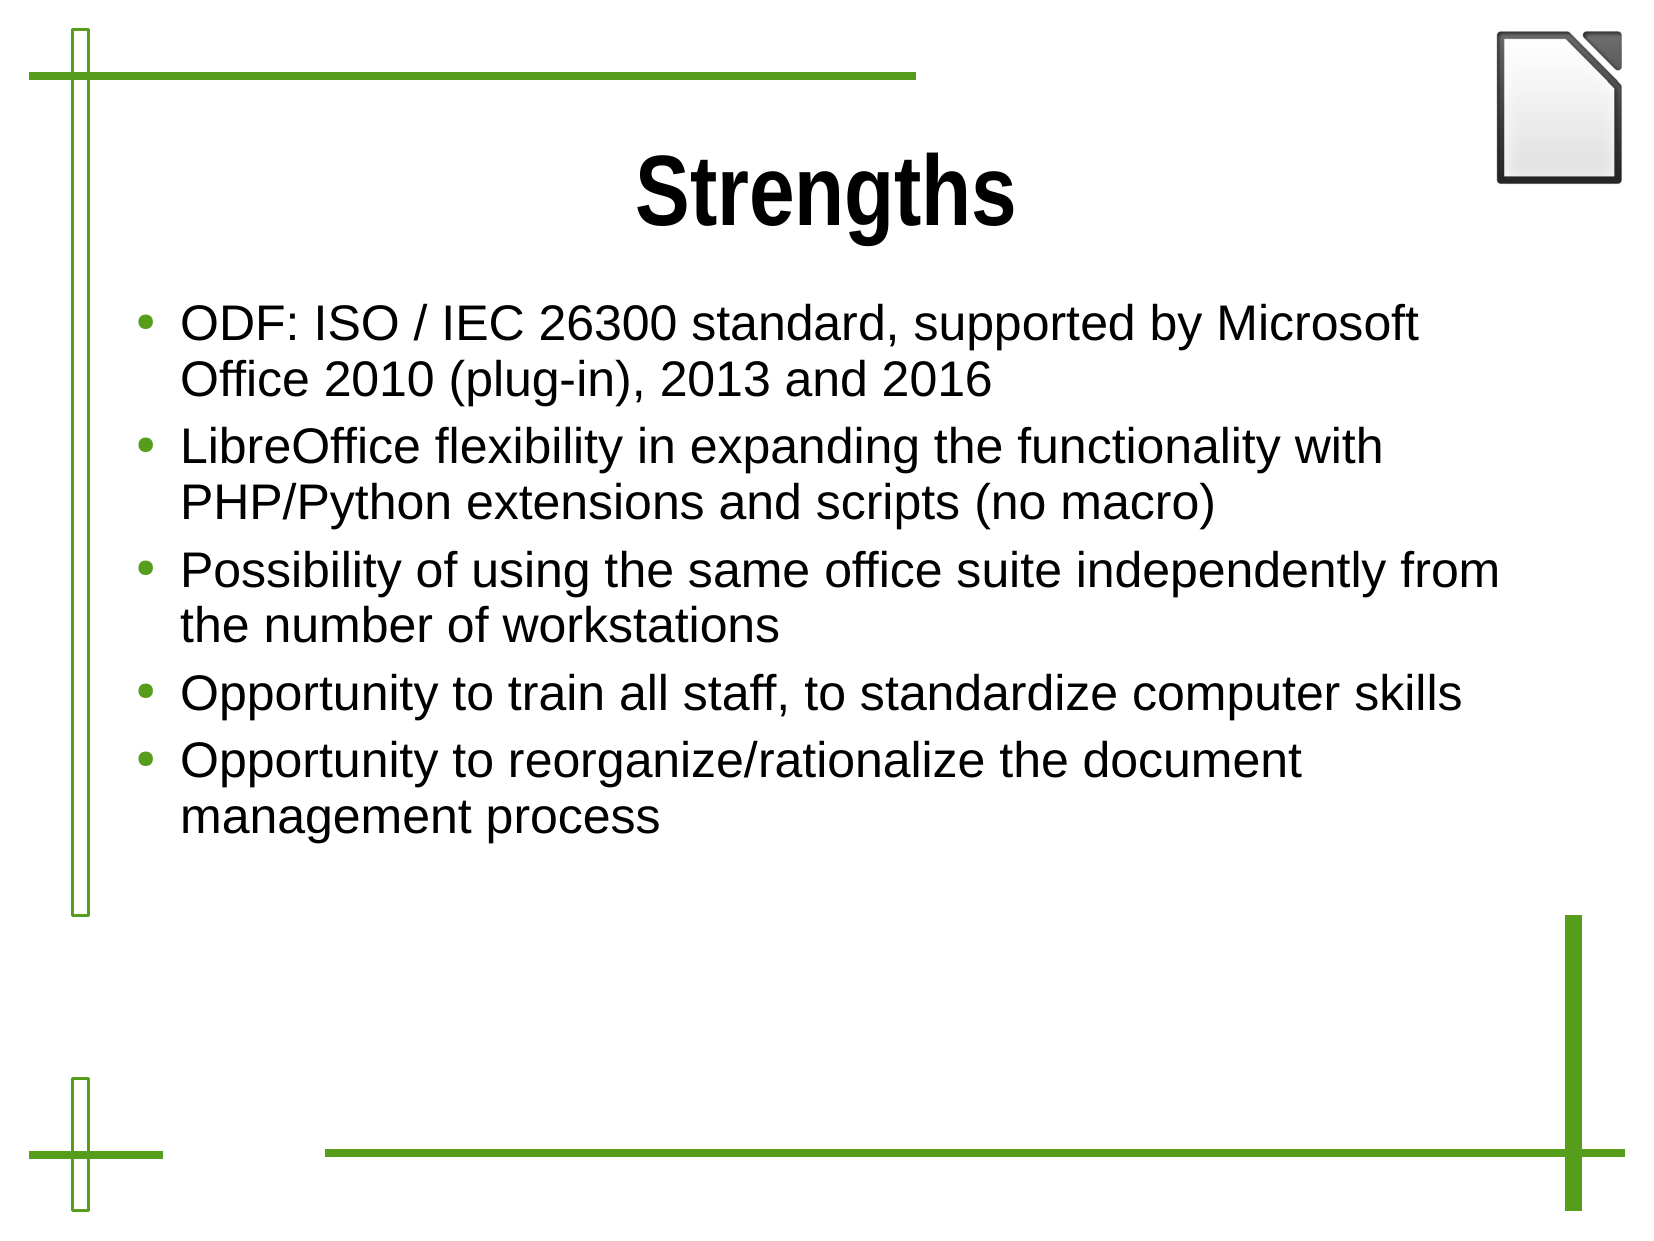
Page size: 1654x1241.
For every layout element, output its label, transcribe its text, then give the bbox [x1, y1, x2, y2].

list ODF: ISO / IEC 26300 standard, supported by Microsoft Office 2010 (plug-in), 2013 and 2016 LibreOffice flexibility in expanding the functionality with PHP/Python extensions and scripts (no macro) Possibility of using the same office suite independently from the number of workstations Opportunity to train all staff, to standardize computer skills Opportunity to reorganize/rationalize the document management process [118, 295, 1536, 1123]
picture [1494, 29, 1624, 186]
title Strengths [118, 118, 1536, 260]
